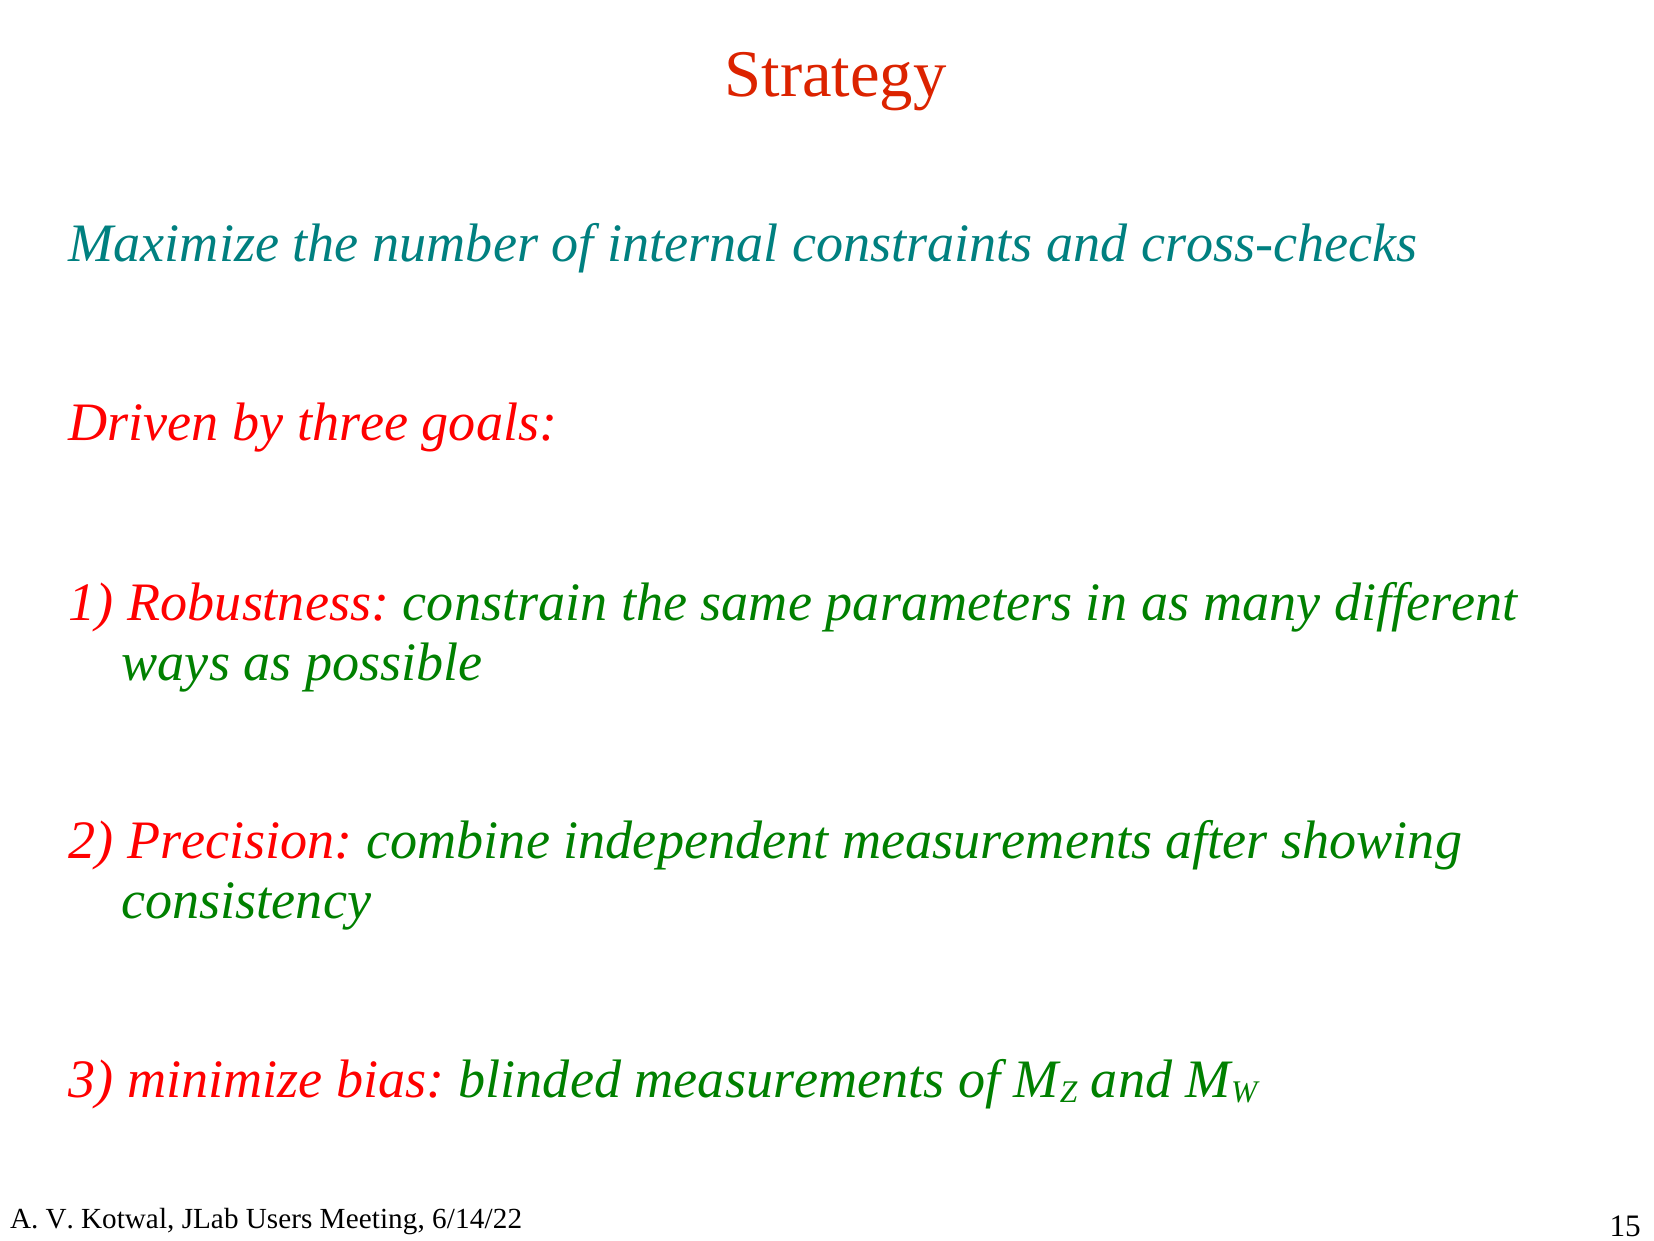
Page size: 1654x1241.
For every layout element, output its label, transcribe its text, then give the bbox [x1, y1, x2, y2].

title Strategy [121, 20, 1534, 127]
list Maximize the number of internal constraints and cross-checks Driven by three goals: 1) Robustness: constrain the same parameters in as many different ways as possible 2) Precision: combine independent measurements after showing consistency 3) minimize bias: blinded measurements of MZ and MW [50, 213, 1597, 1128]
